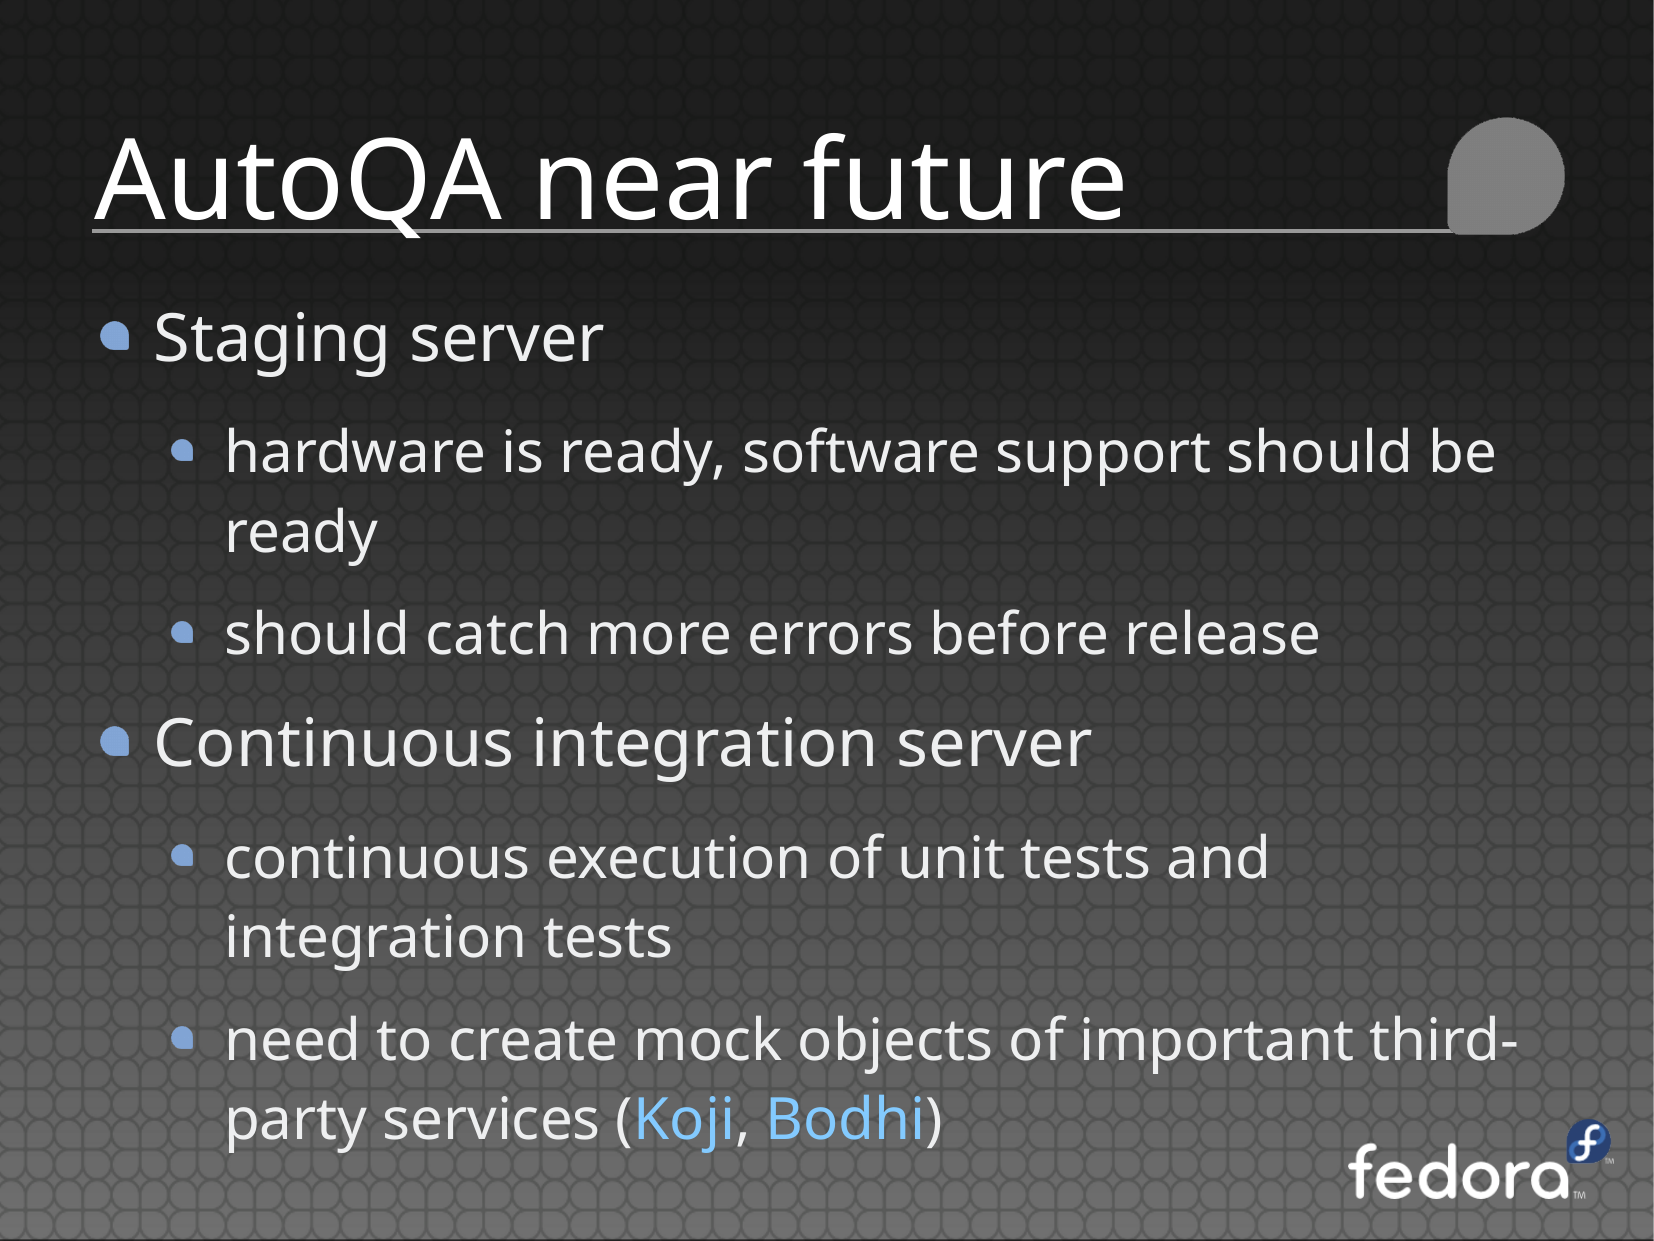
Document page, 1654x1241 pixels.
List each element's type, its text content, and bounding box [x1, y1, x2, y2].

list Staging server hardware is ready, software support should be ready should catch more errors before release Continuous integration server continuous execution of unit tests and integration tests need to create mock objects of important third-party services (Koji, Bodhi) [82, 290, 1571, 1094]
picture [0, 0, 1654, 1241]
title AutoQA near future [94, 100, 1426, 251]
